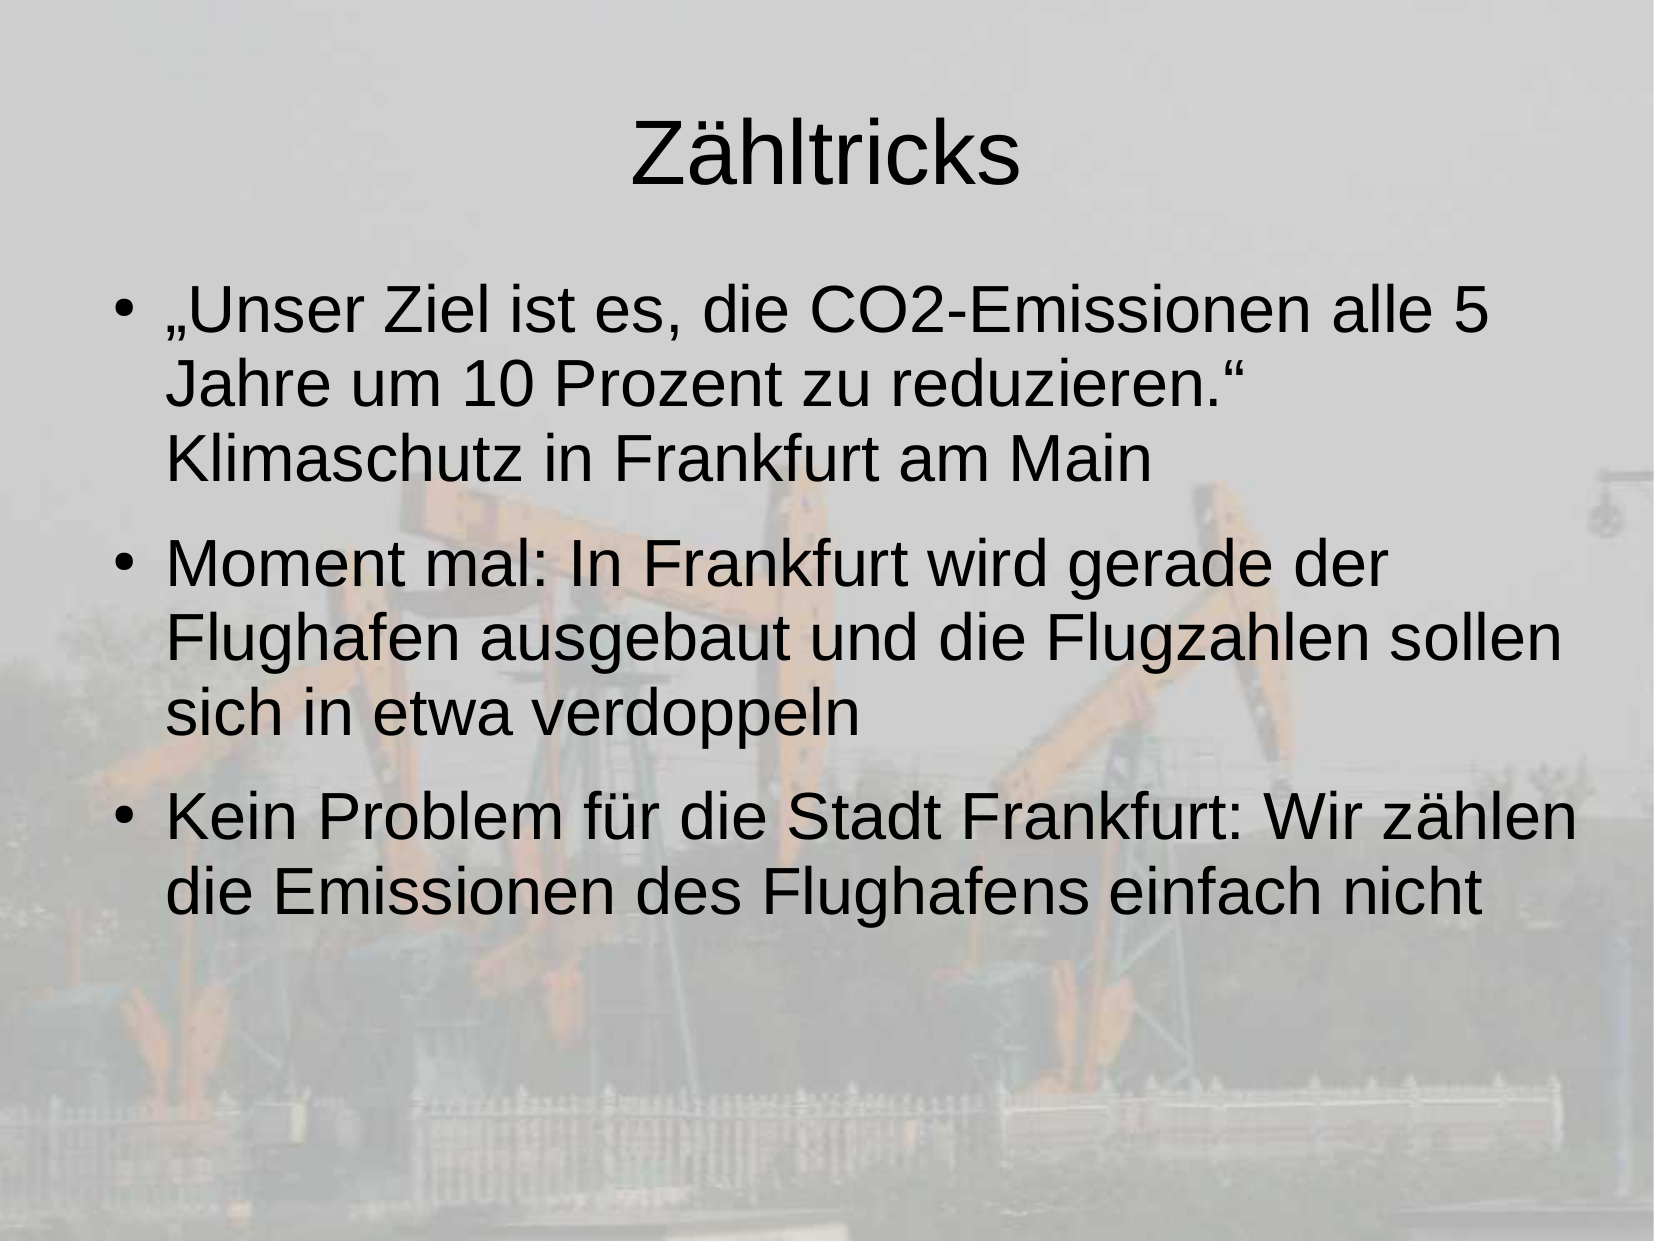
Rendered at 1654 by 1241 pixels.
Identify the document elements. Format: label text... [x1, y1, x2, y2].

title Zähltricks [82, 49, 1571, 257]
list „Unser Ziel ist es, die CO2-Emissionen alle 5 Jahre um 10 Prozent zu reduzieren.“ Klimaschutz in Frankfurt am Main Moment mal: In Frankfurt wird gerade der Flughafen ausgebaut und die Flugzahlen sollen sich in etwa verdoppeln Kein Problem für die Stadt Frankfurt: Wir zählen die Emissionen des Flughafens einfach nicht [94, 271, 1583, 1091]
picture [0, 0, 1654, 1241]
